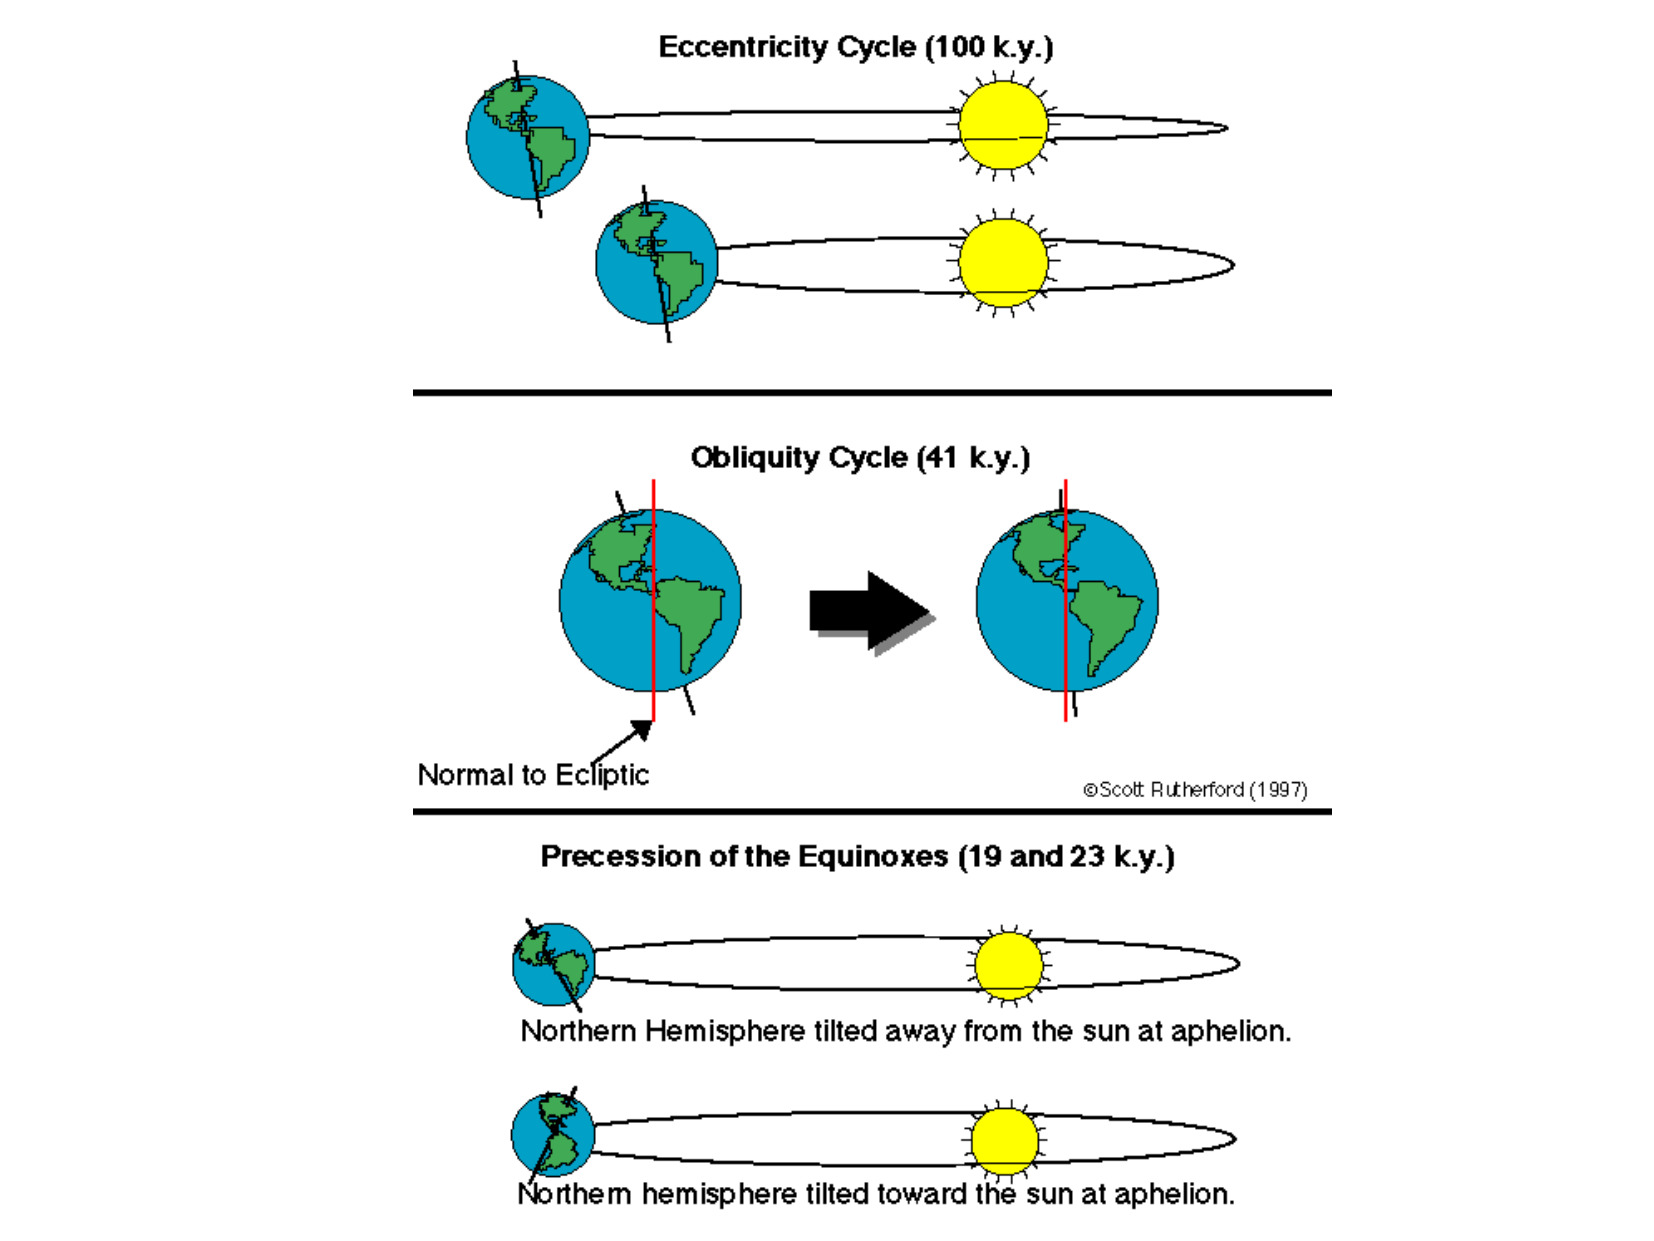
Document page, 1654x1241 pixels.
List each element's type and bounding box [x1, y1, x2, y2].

picture [413, 29, 1332, 1211]
